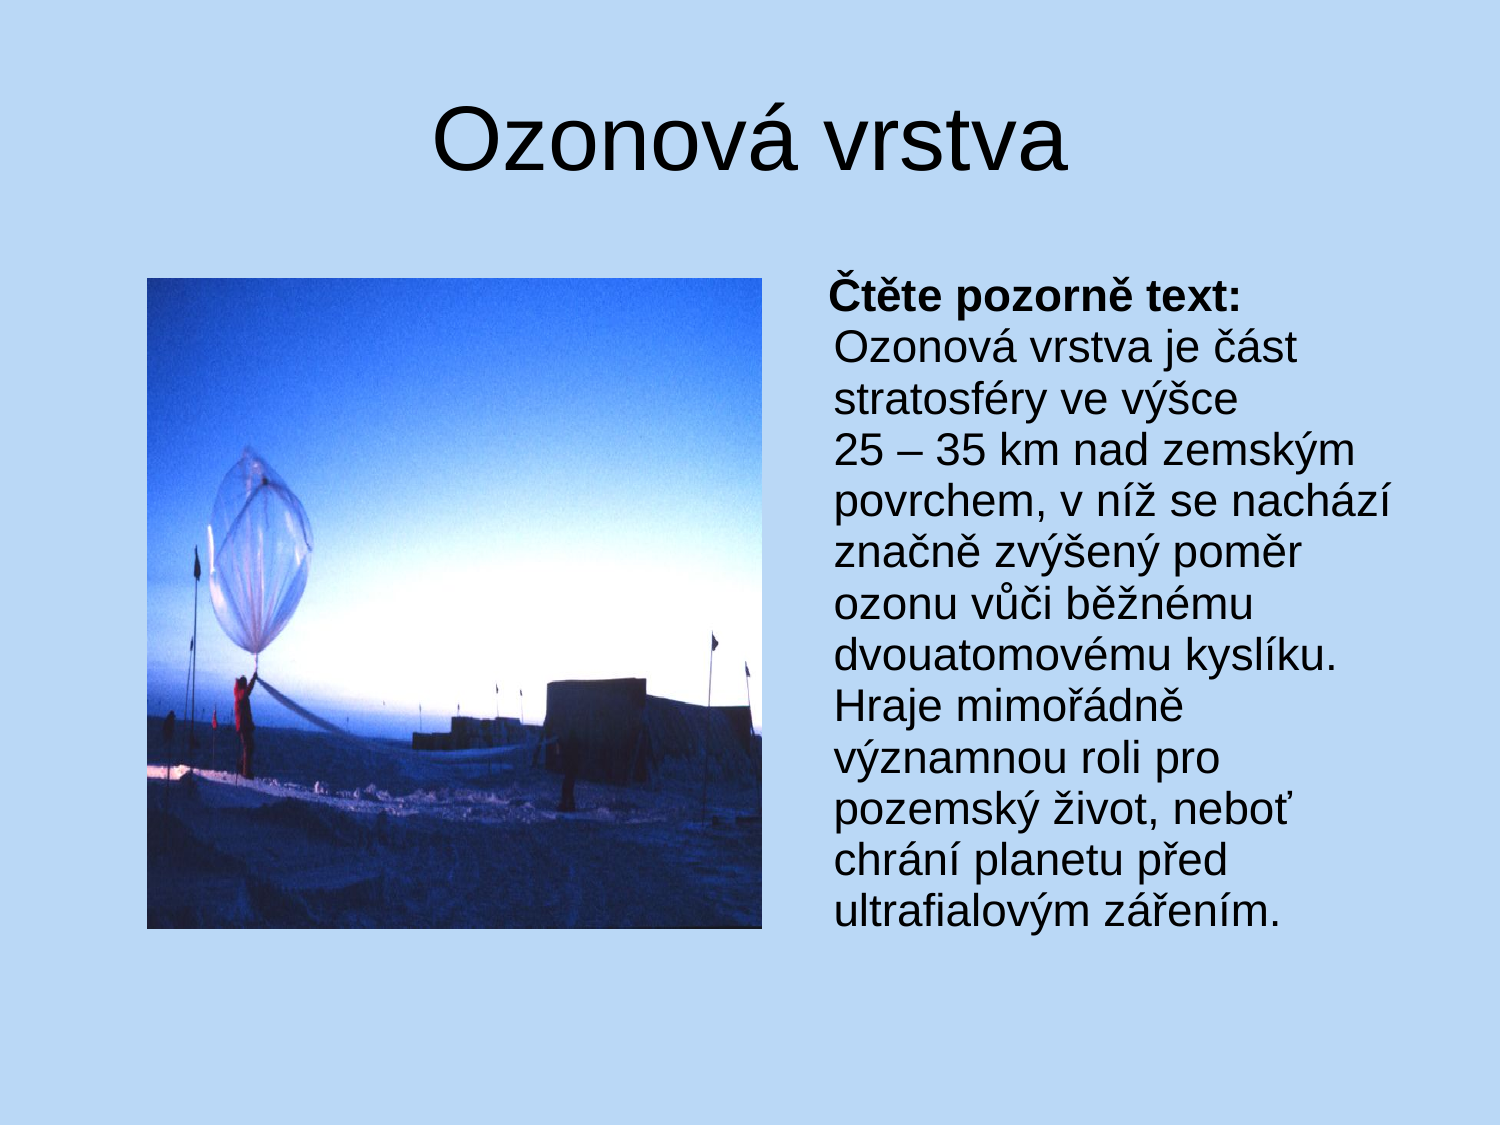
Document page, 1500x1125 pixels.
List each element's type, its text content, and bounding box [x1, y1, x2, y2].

picture [147, 278, 762, 929]
title Ozonová vrstva [75, 45, 1426, 233]
list Čtěte pozorně text: Ozonová vrstva je část stratosféry ve výšce 25 – 35 km nad zemským povrchem, v níž se nachází značně zvýšený poměr ozonu vůči běžnému dvouatomovému kyslíku. Hraje mimořádně významnou roli pro pozemský život, neboť chrání planetu před ultrafialovým zářením. [762, 262, 1426, 1006]
